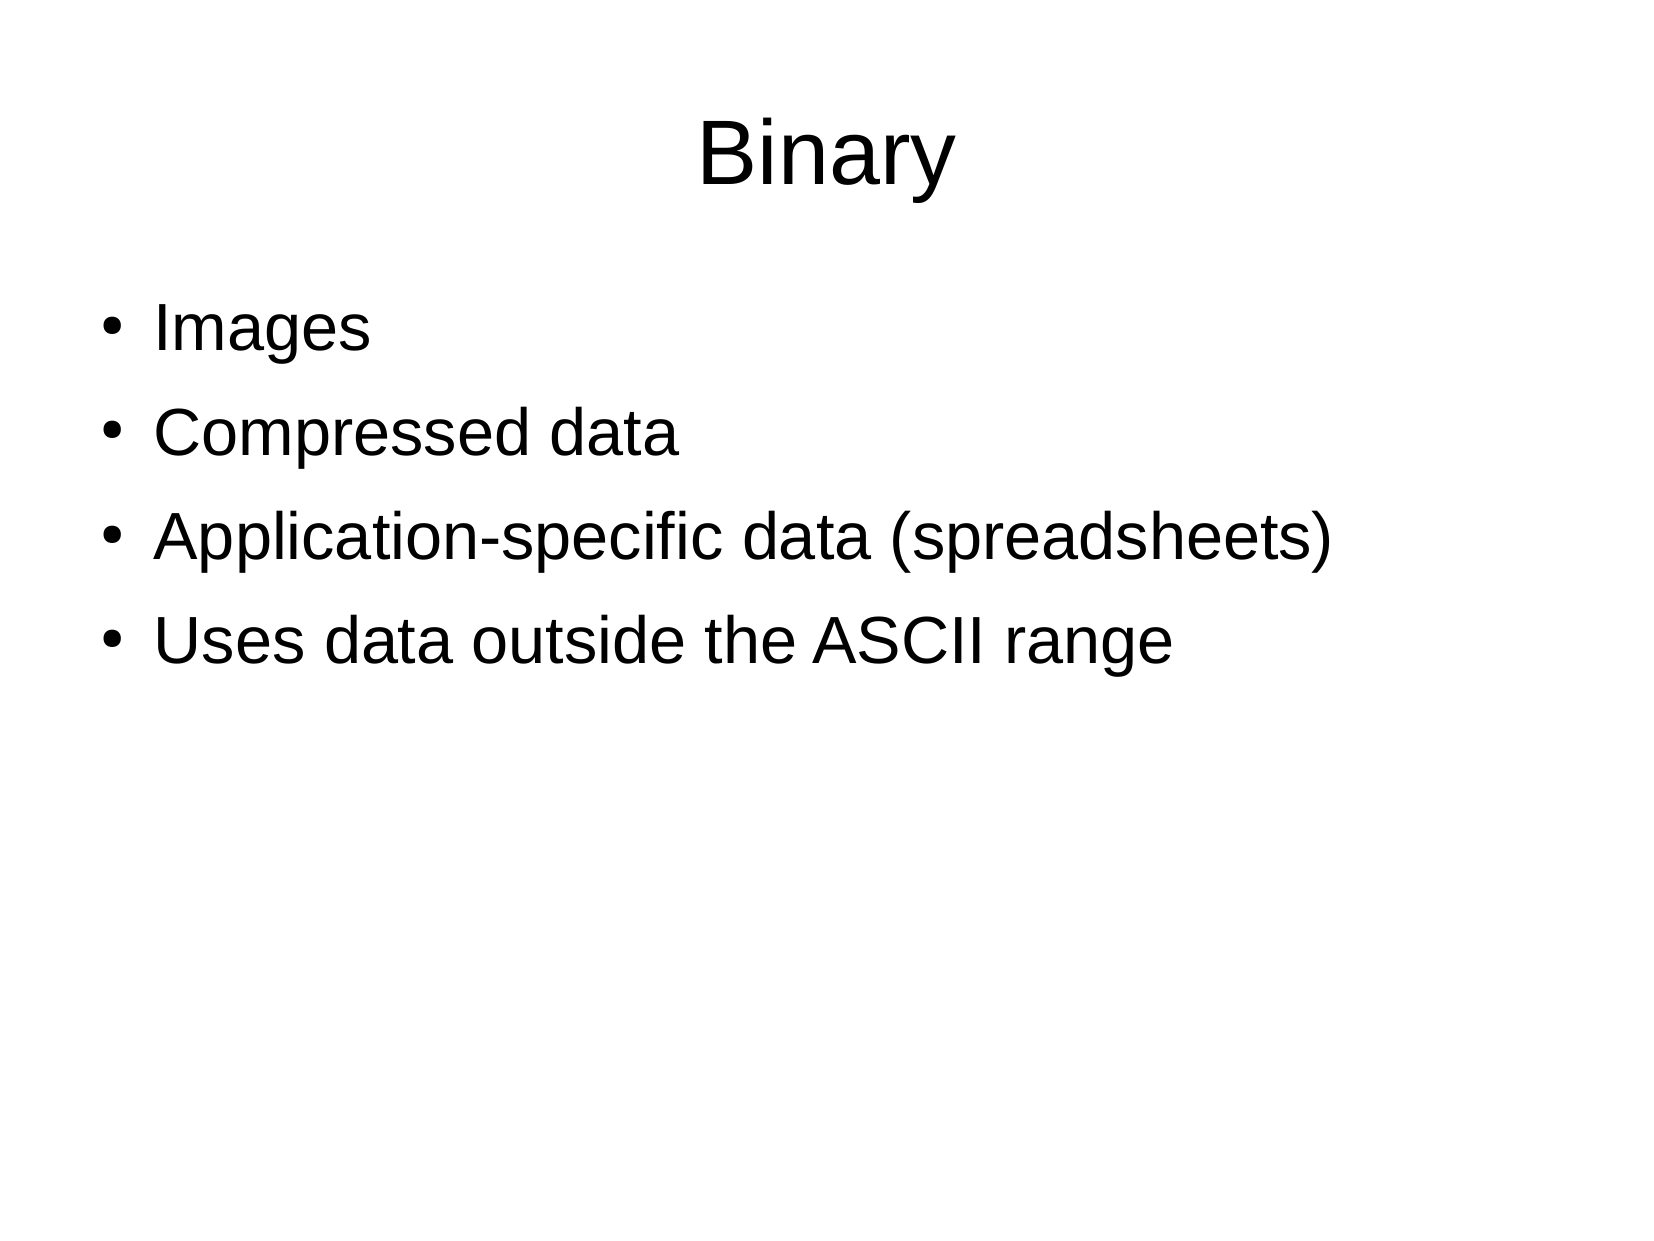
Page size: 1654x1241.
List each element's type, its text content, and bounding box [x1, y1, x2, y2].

list Images Compressed data Application-specific data (spreadsheets) Uses data outside the ASCII range [82, 290, 1441, 1094]
title Binary [82, 49, 1571, 257]
